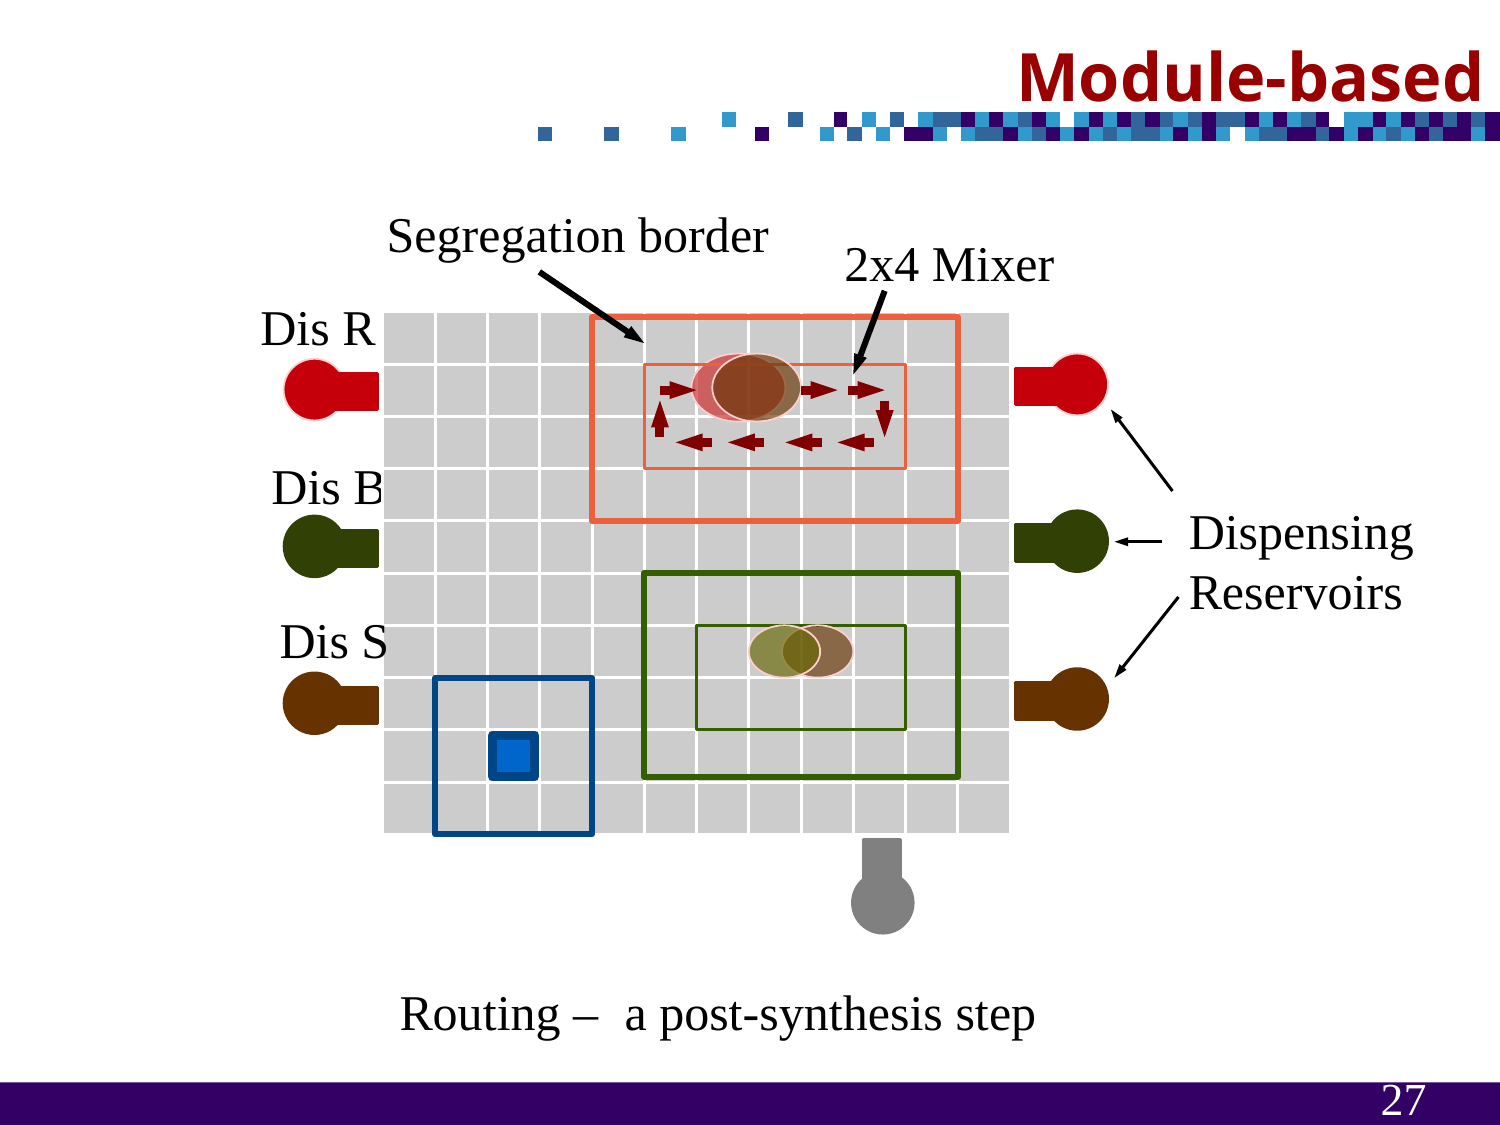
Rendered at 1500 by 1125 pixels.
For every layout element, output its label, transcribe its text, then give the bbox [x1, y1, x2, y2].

text_box Routing – a post-synthesis step [383, 971, 1065, 1050]
text_box [851, 839, 914, 934]
text_box [595, 320, 955, 518]
text_box [1015, 510, 1109, 573]
text_box [438, 681, 589, 831]
title Module-based [0, 24, 1500, 125]
text_box [1015, 668, 1109, 730]
text_box Dis S [263, 599, 406, 678]
text_box Dispensing Reservoirs [1172, 490, 1431, 629]
text_box Segregation border [370, 194, 798, 272]
text_box [283, 365, 378, 421]
text_box 2x4 Mixer [828, 222, 1071, 300]
text_box [283, 678, 378, 735]
text_box [382, 311, 1011, 835]
text_box [283, 515, 378, 578]
text_box Dis R [244, 286, 395, 365]
text_box [1015, 353, 1109, 416]
text_box Dis B [255, 446, 382, 524]
